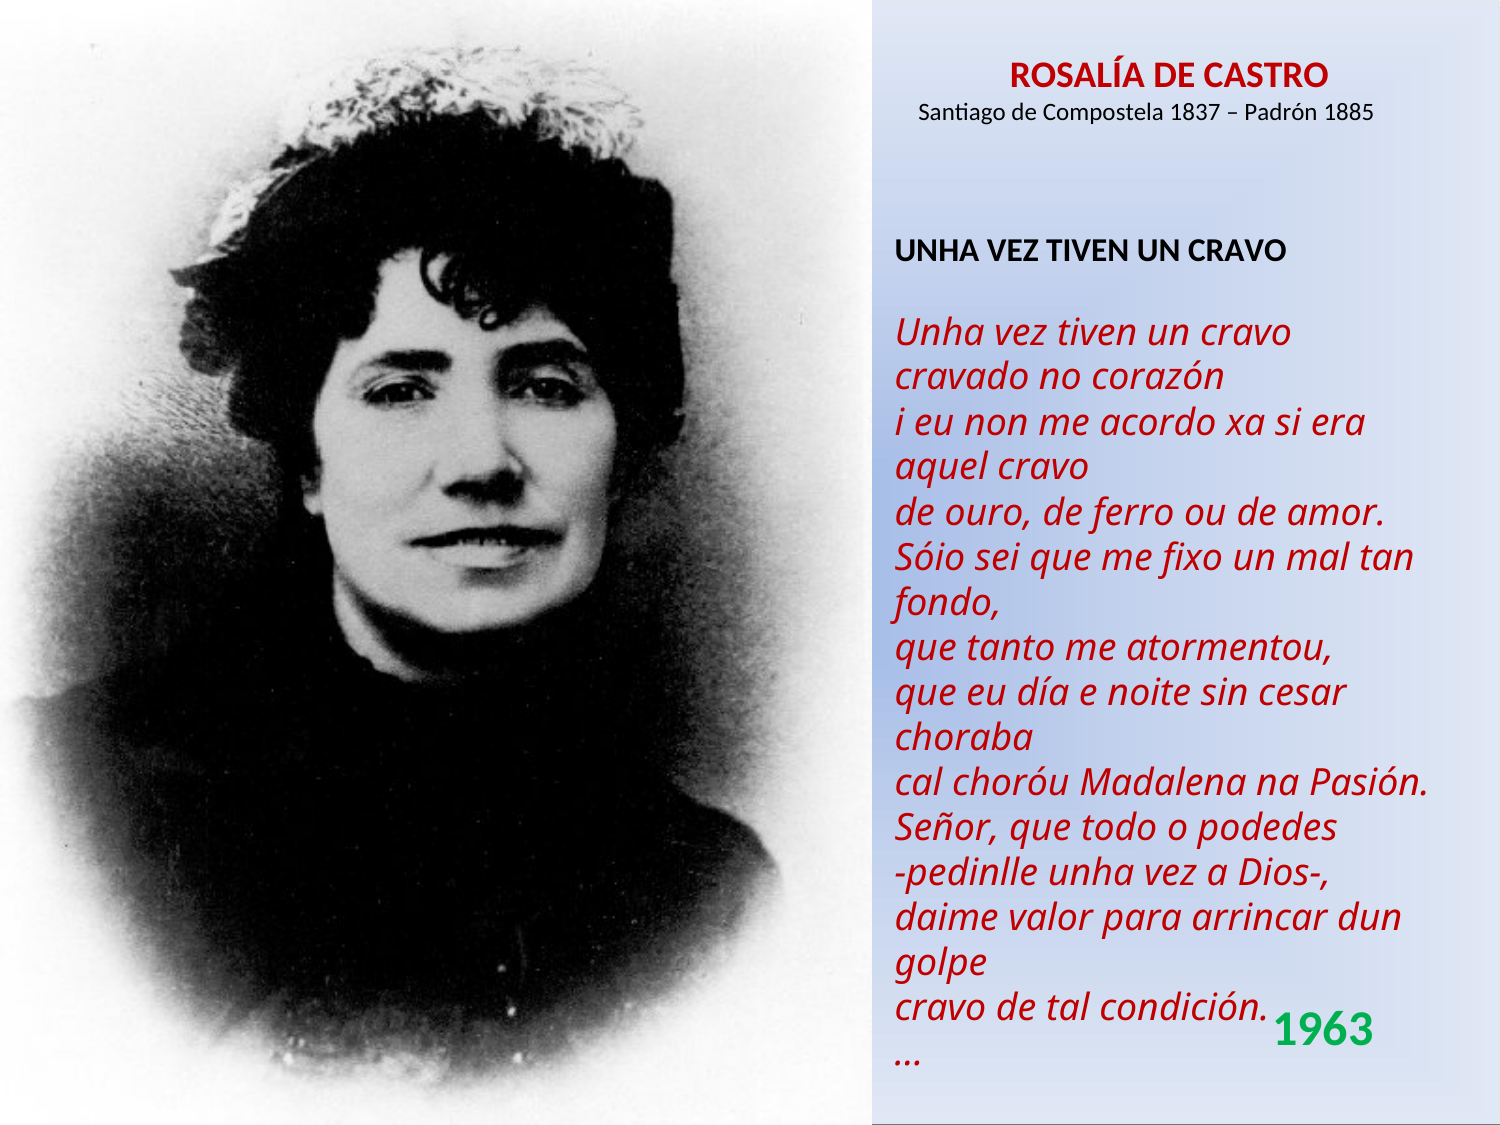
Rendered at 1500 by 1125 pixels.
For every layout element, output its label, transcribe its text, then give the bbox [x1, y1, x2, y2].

picture [0, 0, 1500, 1125]
text_box UNHA VEZ TIVEN UN CRAVO Unha vez tiven un cravo cravado no corazón i eu non me acordo xa si era aquel cravo de ouro, de ferro ou de amor. Sóio sei que me fixo un mal tan fondo, que tanto me atormentou, que eu día e noite sin cesar choraba cal choróu Madalena na Pasión. Señor, que todo o podedes -pedinlle unha vez a Dios-, daime valor para arrincar dun golpe cravo de tal condición. … FOLLAS NOVAS [879, 219, 1447, 1125]
text_box 1963 [1257, 987, 1400, 1064]
text_box ROSALÍA DE CASTRO Santiago de Compostela 1837 – Padrón 1885 [903, 42, 1436, 134]
